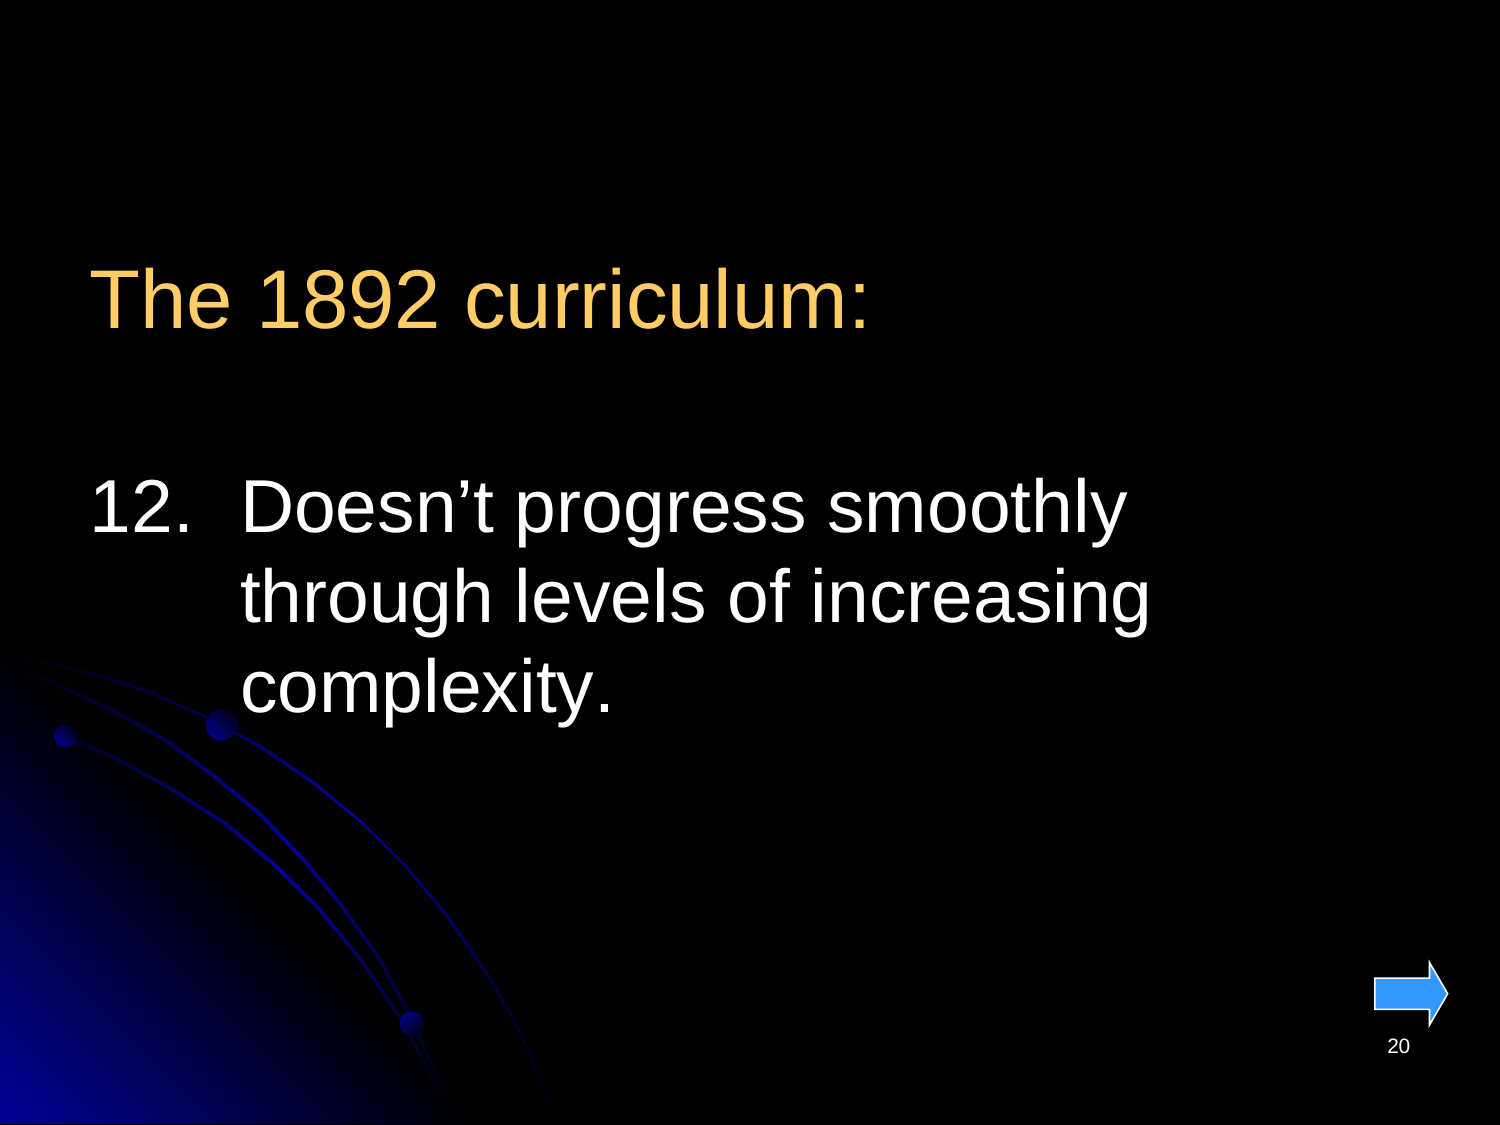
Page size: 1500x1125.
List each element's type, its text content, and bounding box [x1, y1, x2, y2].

text_box 12. Doesn’t progress smoothly through levels of increasing complexity. [74, 449, 1388, 736]
text_box [1374, 962, 1448, 1026]
text_box The 1892 curriculum: [75, 237, 1351, 353]
